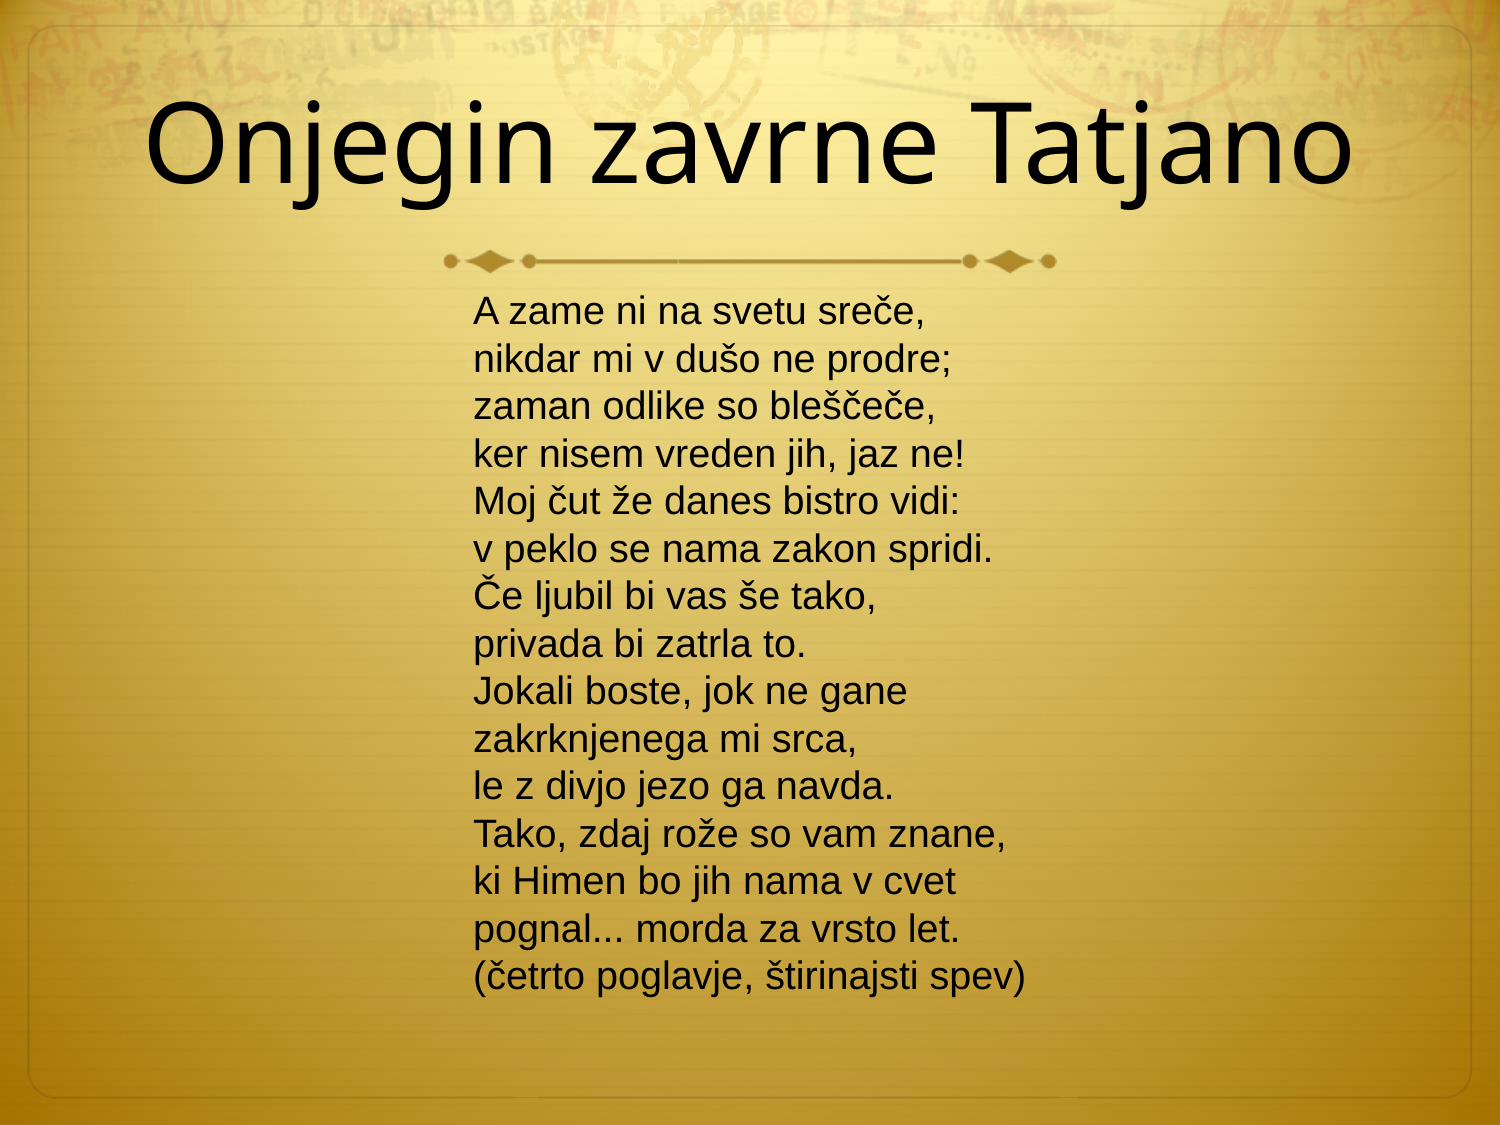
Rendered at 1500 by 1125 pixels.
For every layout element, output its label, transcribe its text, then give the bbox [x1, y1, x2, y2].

title Onjegin zavrne Tatjano [93, 45, 1407, 233]
picture [0, 0, 1500, 1125]
text_box A zame ni na svetu sreče, nikdar mi v dušo ne prodre; zaman odlike so bleščeče, ker nisem vreden jih, jaz ne! Moj čut že danes bistro vidi: v peklo se nama zakon spridi. Če ljubil bi vas še tako, privada bi zatrla to. Jokali boste, jok ne gane zakrknjenega mi srca, le z divjo jezo ga navda. Tako, zdaj rože so vam znane, ki Himen bo jih nama v cvet pognal... morda za vrsto let. (četrto poglavje, štirinajsti spev) [458, 277, 1049, 1053]
